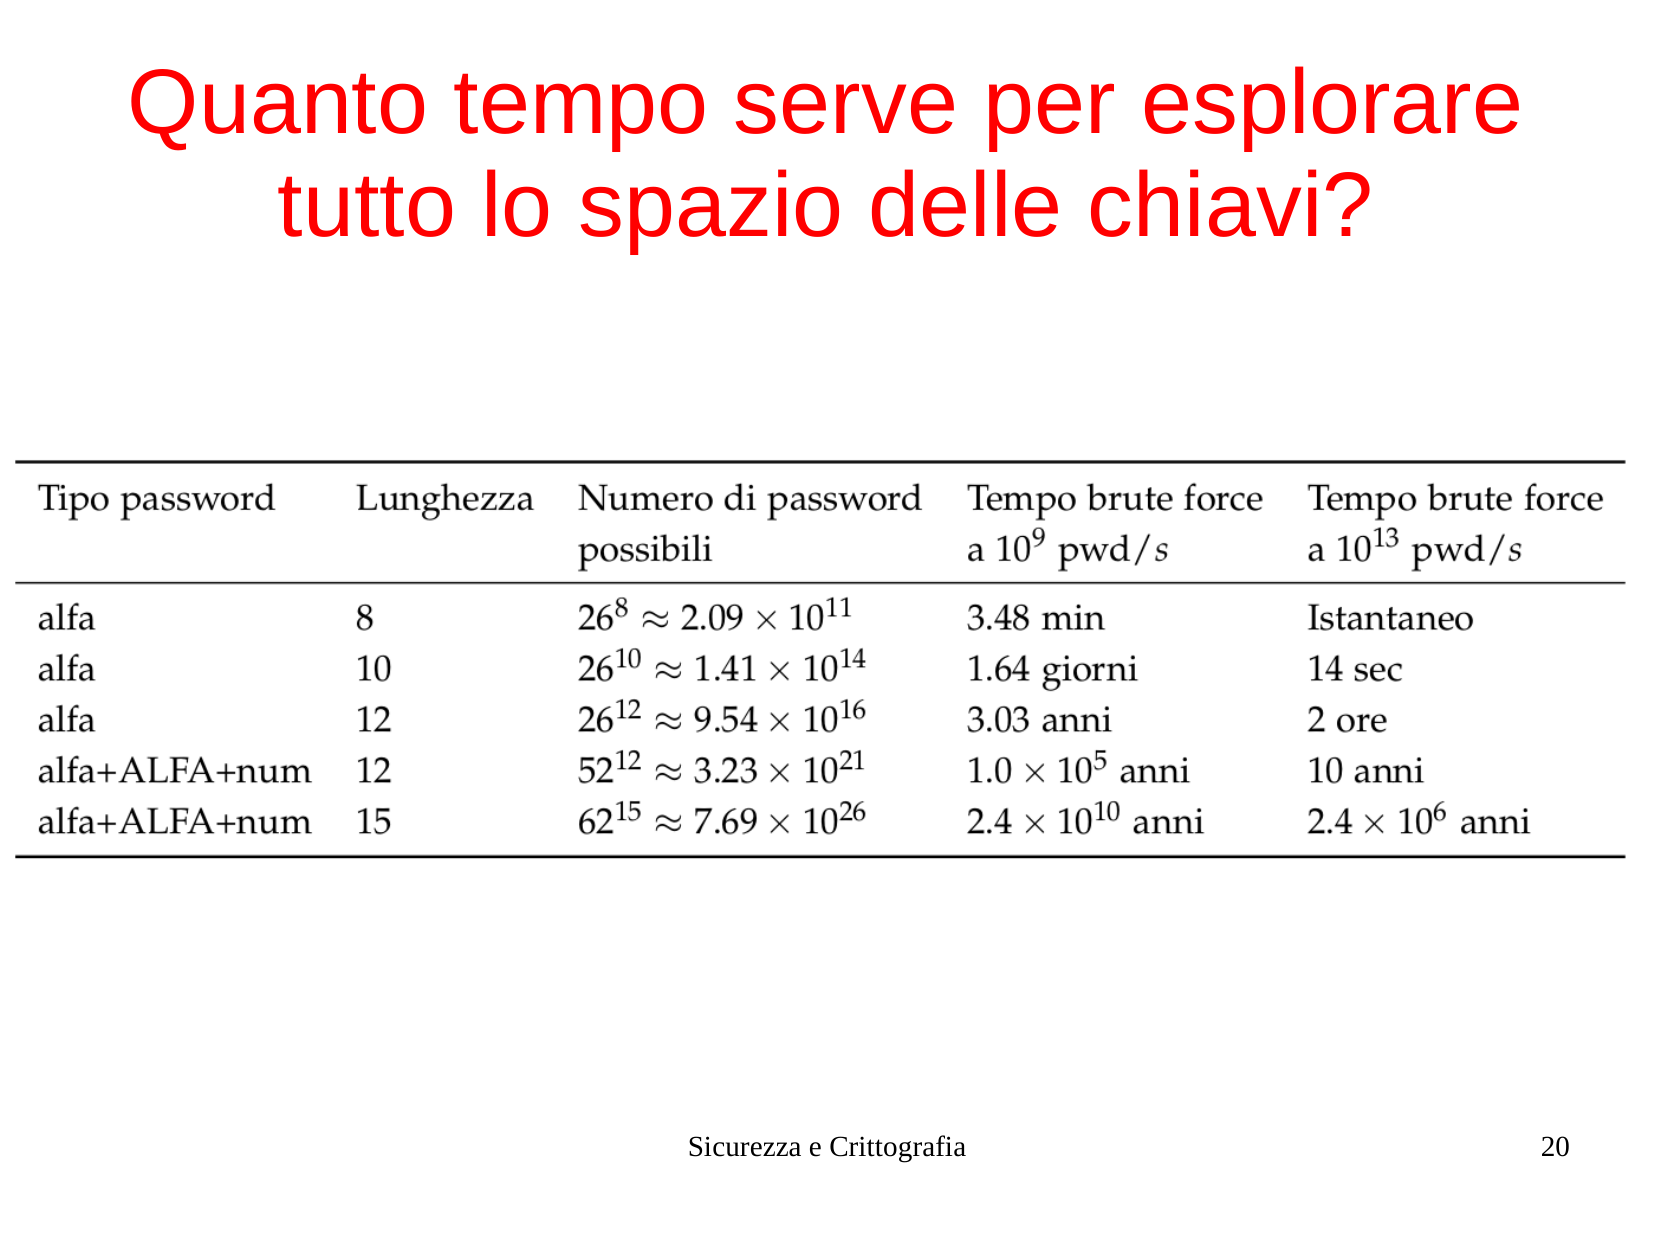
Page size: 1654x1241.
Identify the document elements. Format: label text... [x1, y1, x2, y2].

picture [0, 440, 1653, 863]
title Quanto tempo serve per esplorare tutto lo spazio delle chiavi? [82, 49, 1571, 257]
